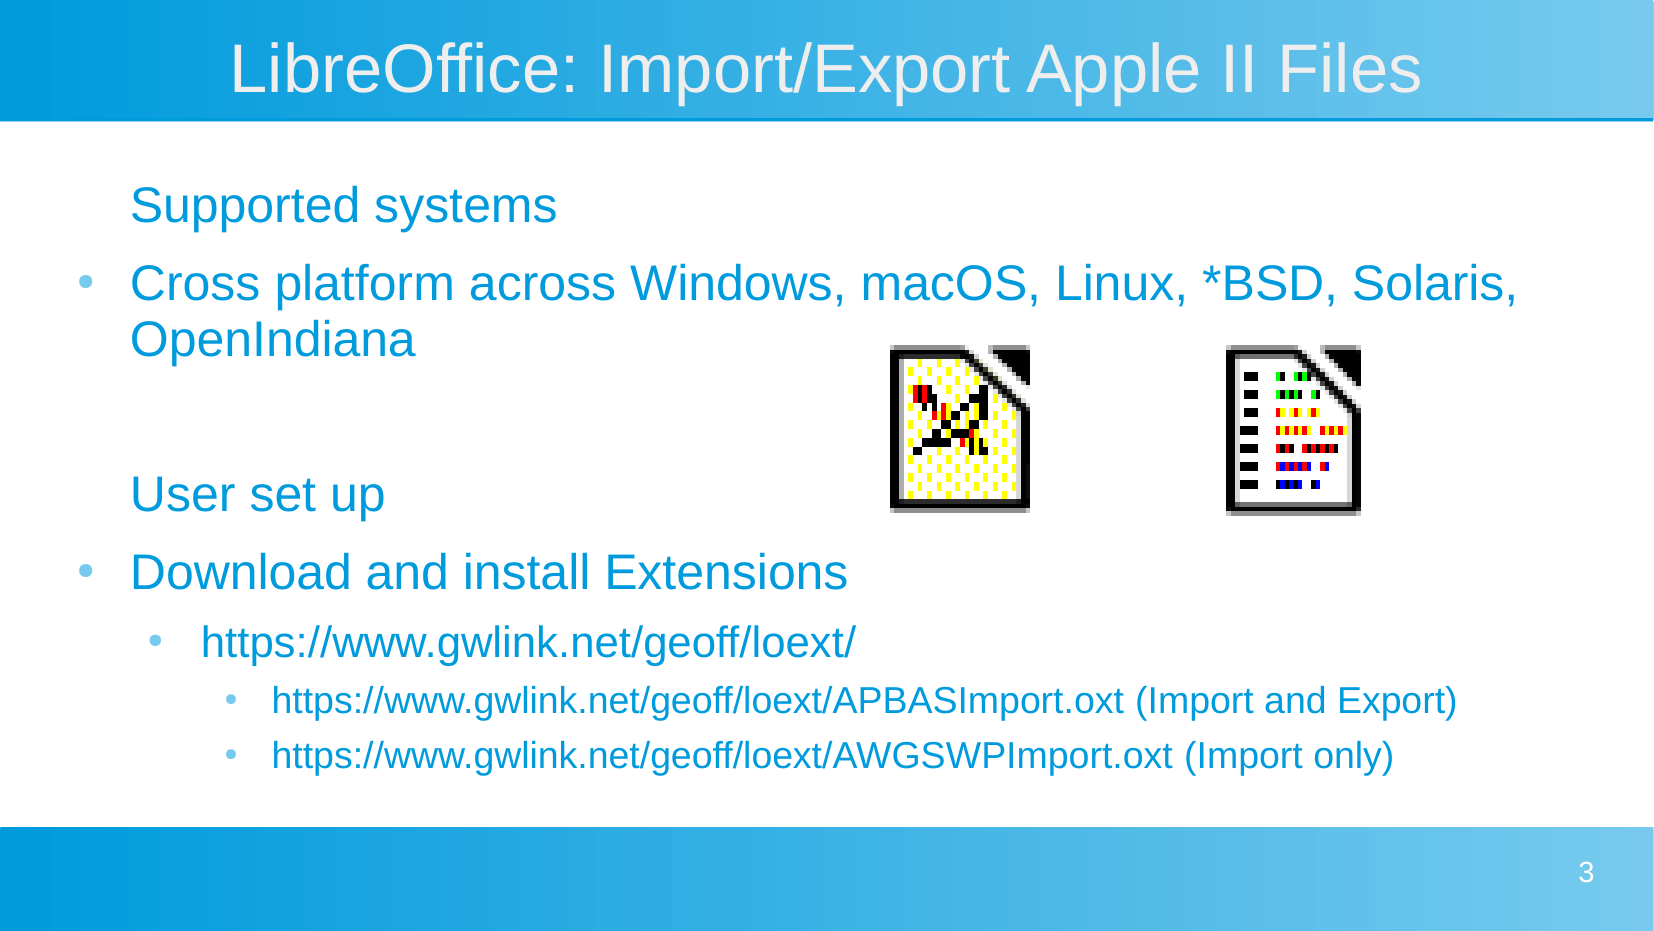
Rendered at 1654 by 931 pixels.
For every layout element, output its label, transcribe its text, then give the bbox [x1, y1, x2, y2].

picture [1200, 337, 1388, 526]
list Supported systems Cross platform across Windows, macOS, Linux, *BSD, Solaris, OpenIndiana User set up Download and install Extensions https://www.gwlink.net/geoff/loext/ https://www.gwlink.net/geoff/loext/APBASImport.oxt (Import and Export) https://www.gwlink.net/geoff/loext/AWGSWPImport.oxt (Import only) [59, 177, 1595, 768]
picture [862, 337, 1059, 522]
title LibreOffice: Import/Export Apple II Files [59, 29, 1595, 108]
